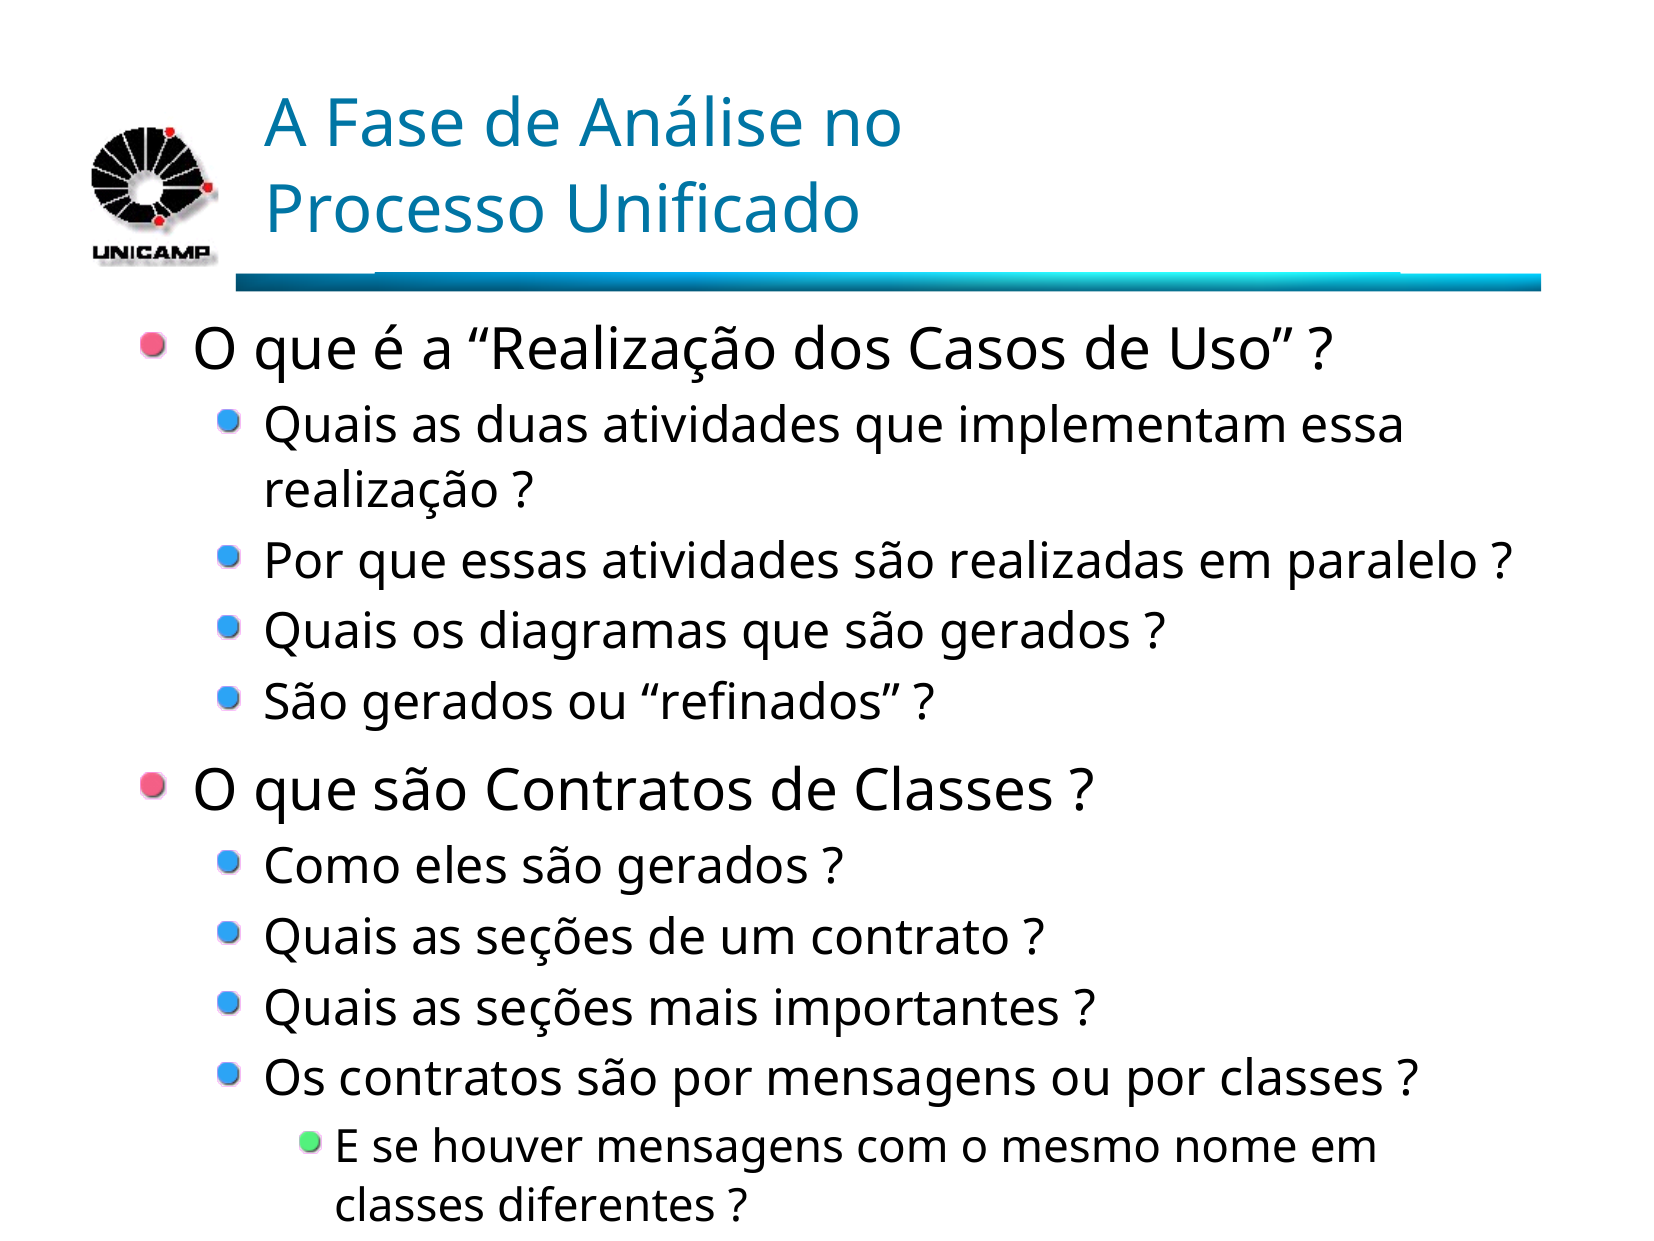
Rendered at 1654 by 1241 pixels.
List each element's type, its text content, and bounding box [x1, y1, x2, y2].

title A Fase de Análise no Processo Unificado [264, 57, 1534, 250]
picture [125, 272, 1654, 295]
list O que é a “Realização dos Casos de Uso” ? Quais as duas atividades que implementam essa realização ? Por que essas atividades são realizadas em paralelo ? Quais os diagramas que são gerados ? São gerados ou “refinados” ? O que são Contratos de Classes ? Como eles são gerados ? Quais as seções de um contrato ? Quais as seções mais importantes ? Os contratos são por mensagens ou por classes ? E se houver mensagens com o mesmo nome em classes diferentes ? [121, 309, 1534, 1167]
